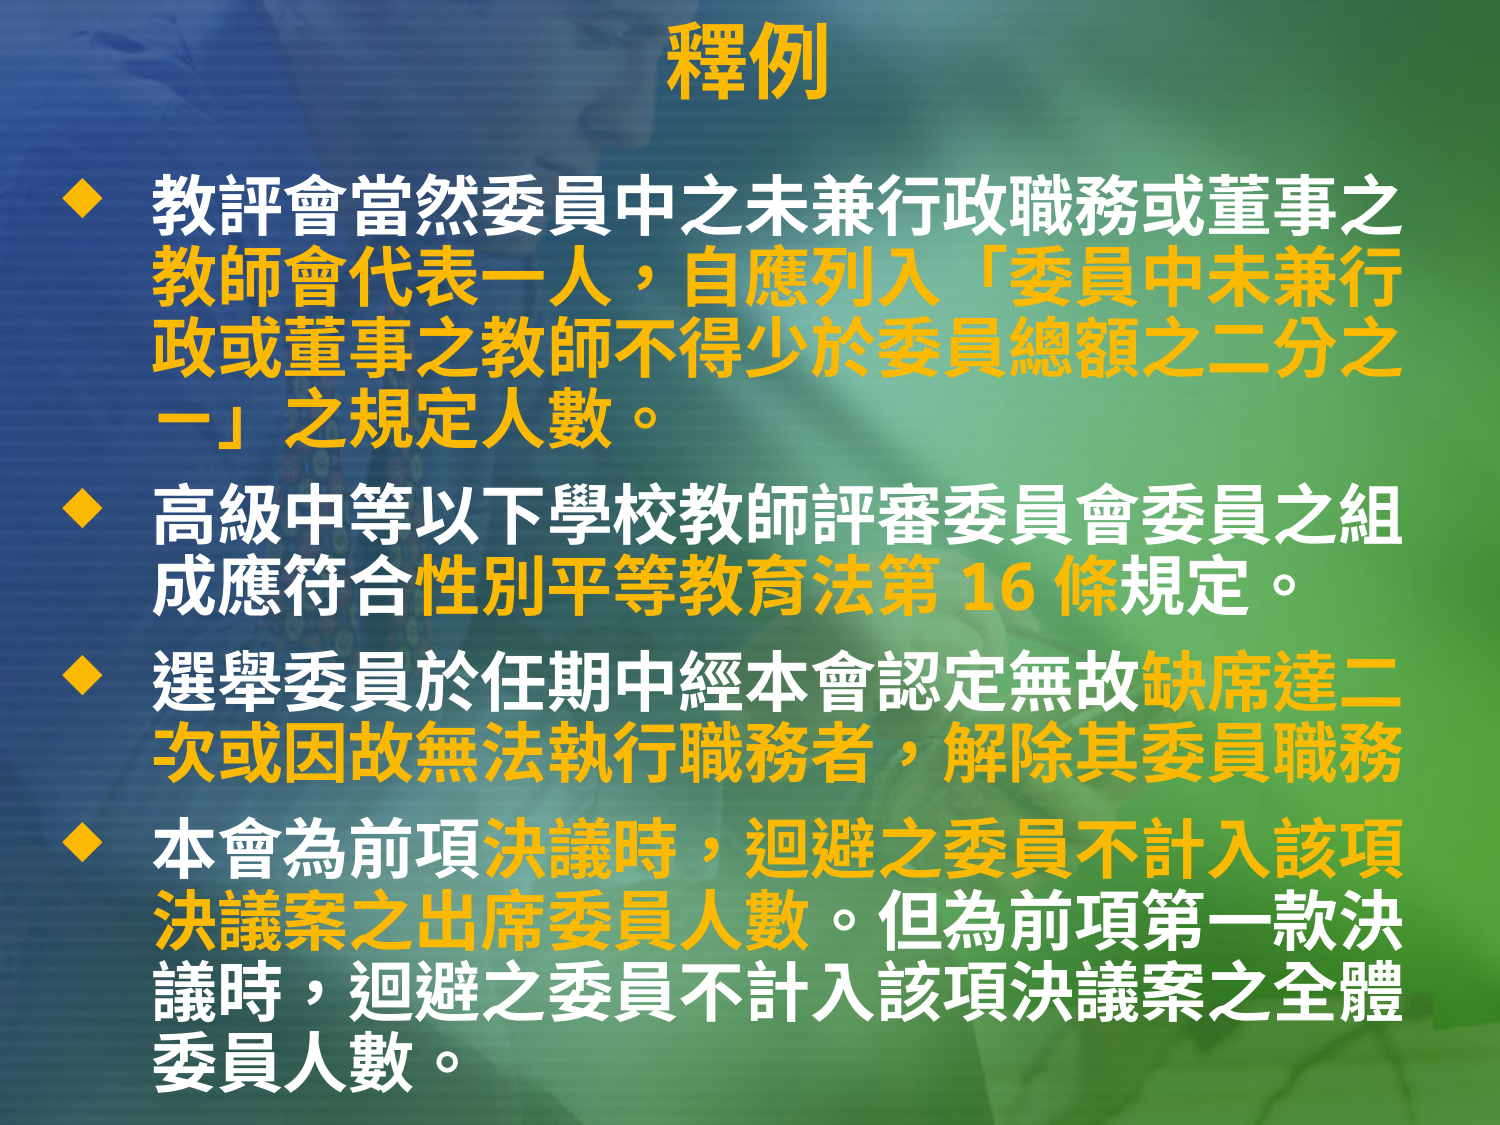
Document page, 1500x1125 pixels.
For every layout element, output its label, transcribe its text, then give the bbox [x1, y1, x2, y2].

list 教評會當然委員中之未兼行政職務或董事之教師會代表一人，自應列入「委員中未兼行政或董事之教師不得少於委員總額之二分之ㄧ」之規定人數。 高級中等以下學校教師評審委員會委員之組成應符合性別平等教育法第16條規定。 選舉委員於任期中經本會認定無故缺席達二次或因故無法執行職務者，解除其委員職務 本會為前項決議時，迴避之委員不計入該項決議案之出席委員人數。但為前項第一款決議時，迴避之委員不計入該項決議案之全體委員人數。 [43, 165, 1464, 1119]
title 釋例 [257, 12, 1240, 118]
picture [0, 0, 1500, 1125]
